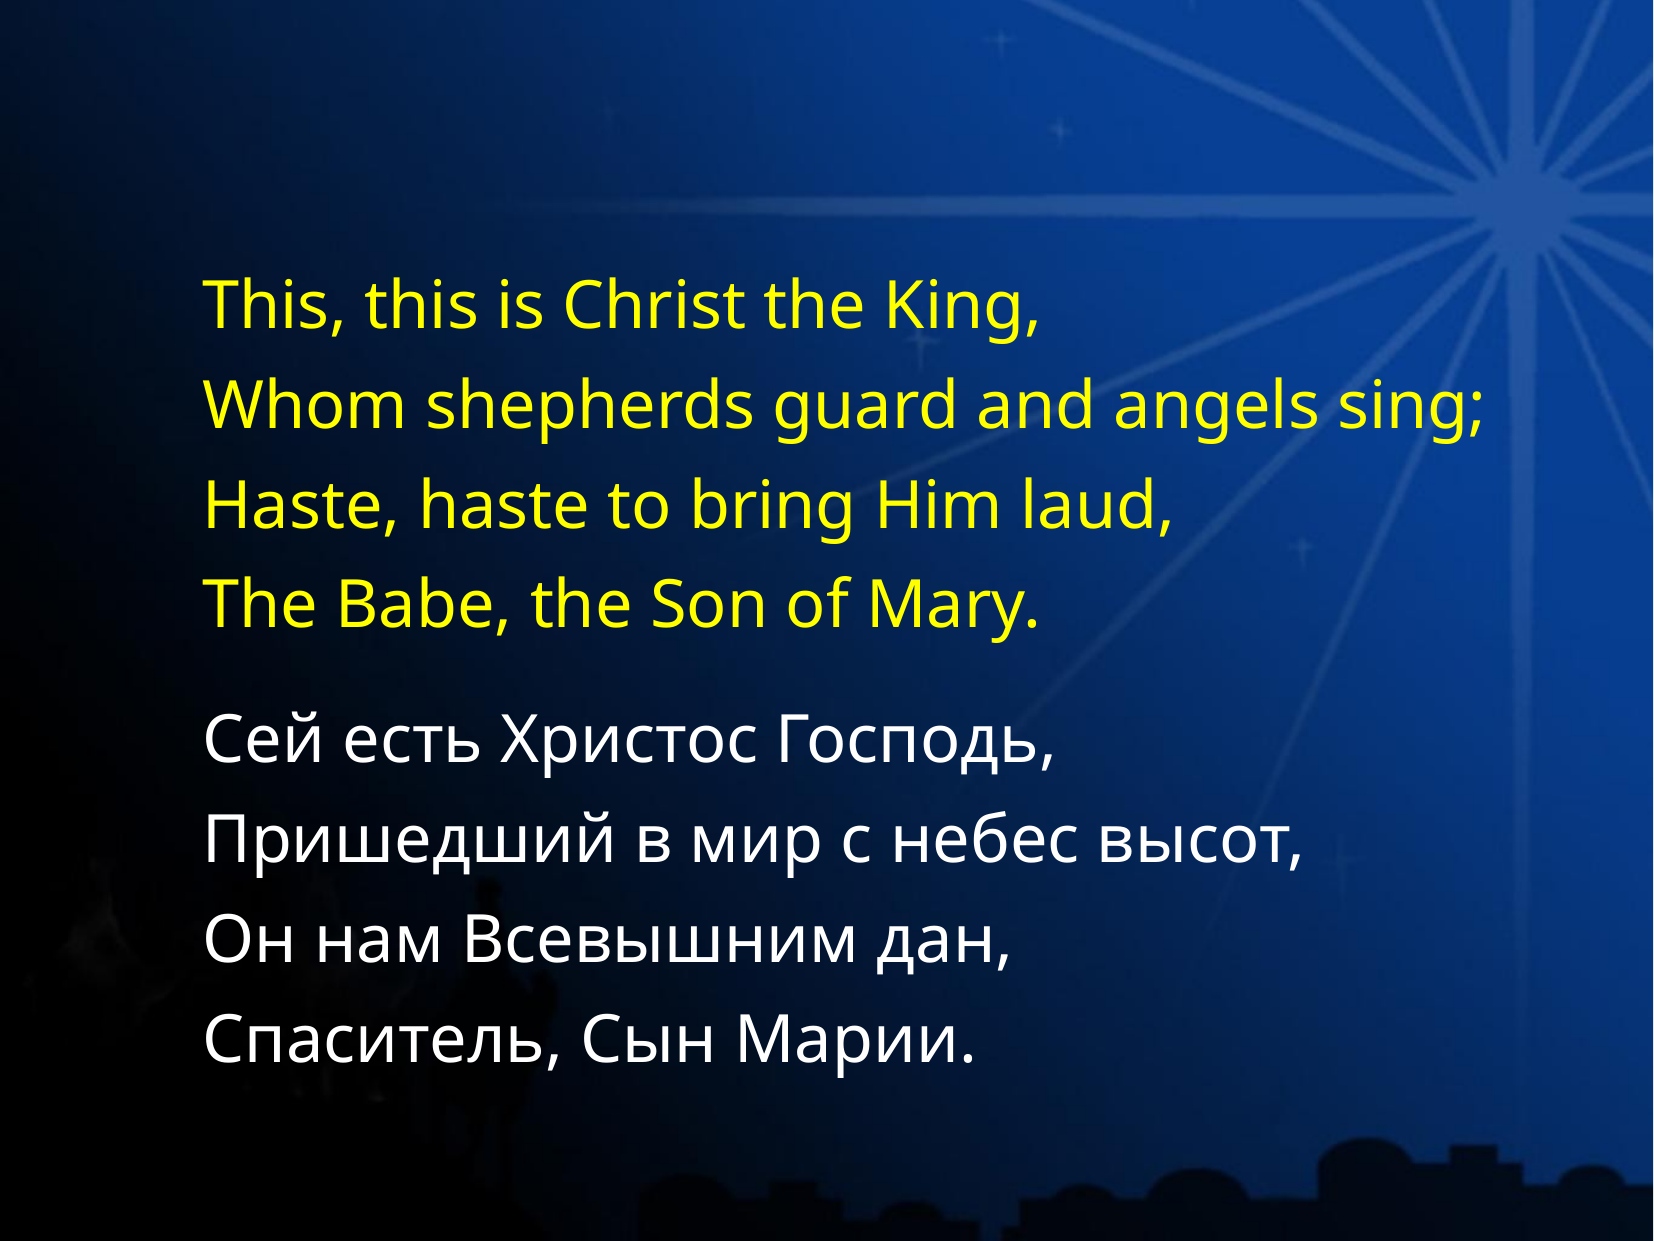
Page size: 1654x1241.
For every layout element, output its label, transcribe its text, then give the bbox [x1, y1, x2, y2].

picture [0, 0, 1654, 1241]
text_box Сей есть Христос Господь, Пришедший в мир с небес высот, Он нам Всевышним дан, Спаситель, Сын Марии. [75, 675, 1576, 1163]
text_box This, this is Christ the King, Whom shepherds guard and angels sing; Haste, haste to bring Him laud, The Babe, the Son of Mary. [75, 150, 1653, 638]
